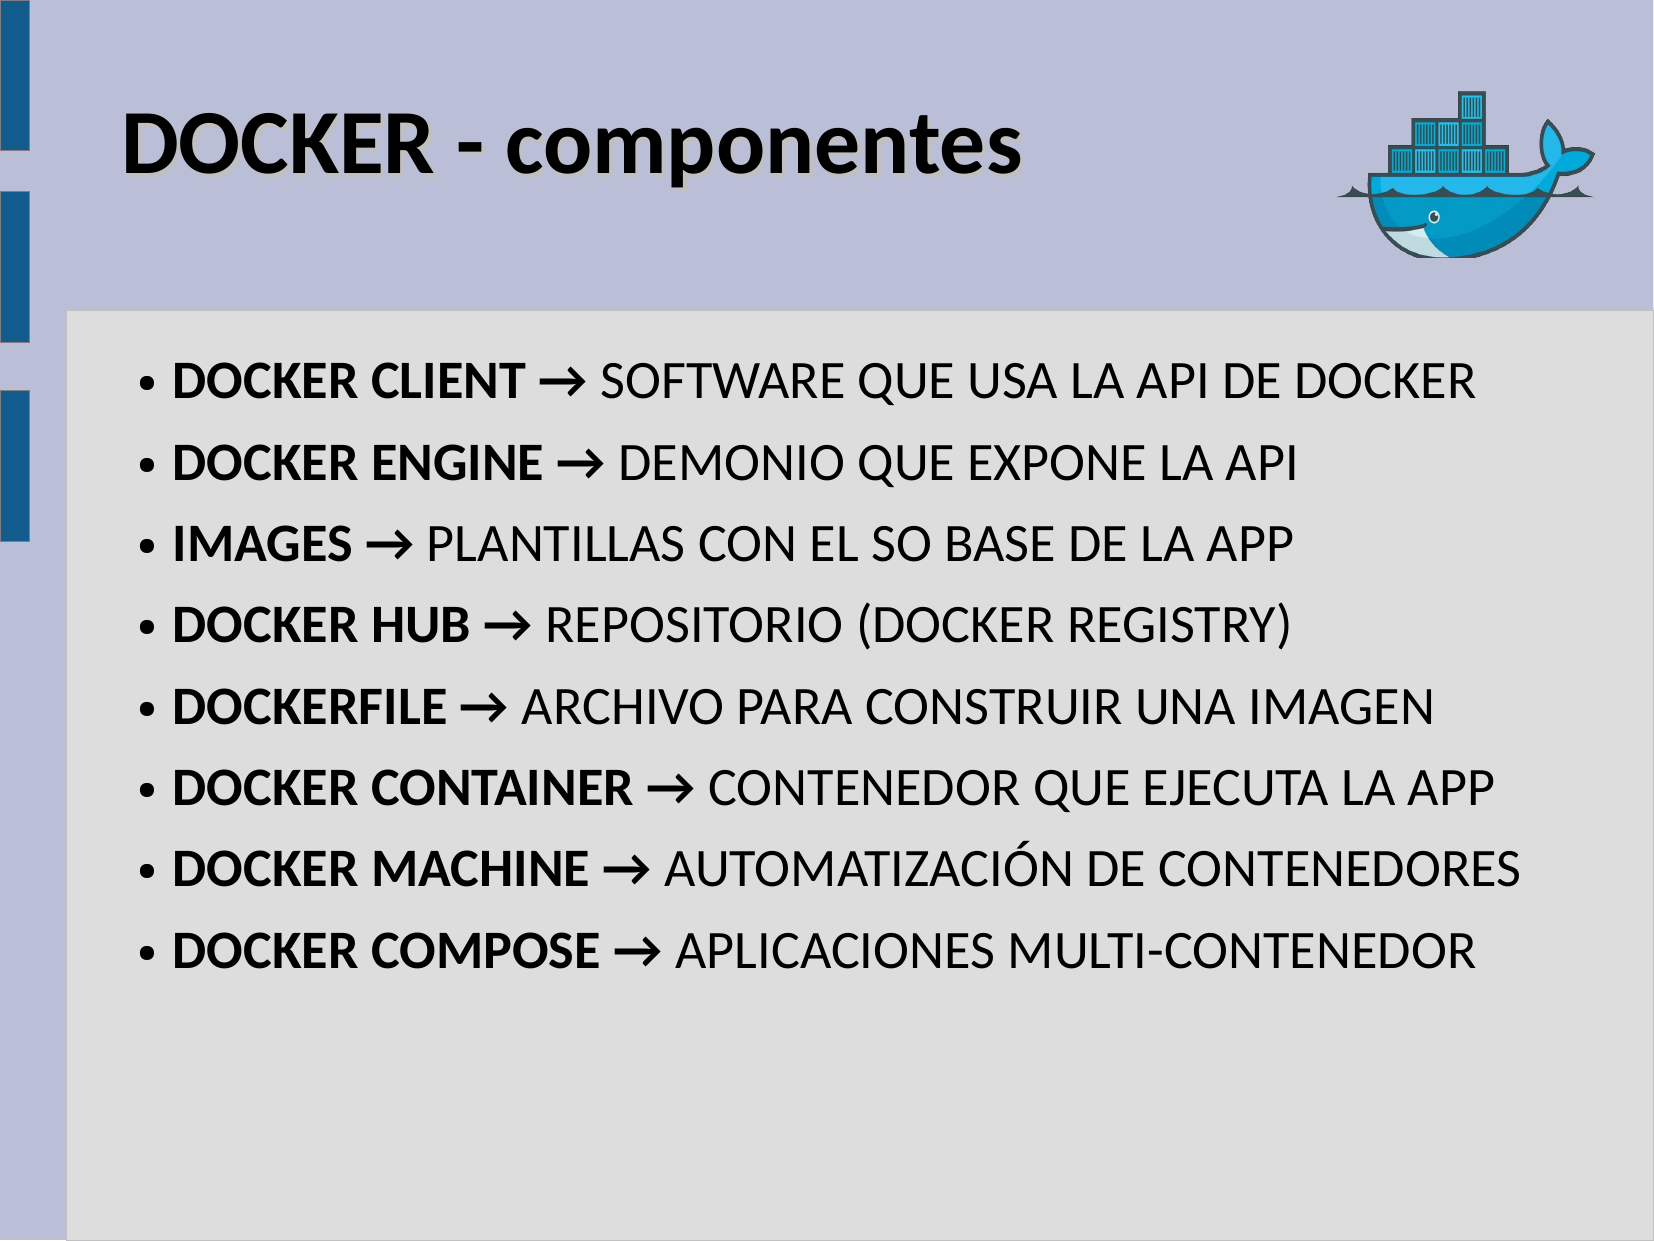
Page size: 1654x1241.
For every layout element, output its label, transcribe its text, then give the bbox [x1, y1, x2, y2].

text_box DOCKER CLIENT → SOFTWARE QUE USA LA API DE DOCKER DOCKER ENGINE → DEMONIO QUE EXPONE LA API IMAGES → PLANTILLAS CON EL SO BASE DE LA APP DOCKER HUB → REPOSITORIO (DOCKER REGISTRY) DOCKERFILE → ARCHIVO PARA CONSTRUIR UNA IMAGEN DOCKER CONTAINER → CONTENEDOR QUE EJECUTA LA APP DOCKER MACHINE → AUTOMATIZACIÓN DE CONTENEDORES DOCKER COMPOSE → APLICACIONES MULTI-CONTENEDOR [122, 323, 1588, 1241]
text_box DOCKER - componentes [106, 97, 1287, 225]
picture [1287, 35, 1642, 258]
